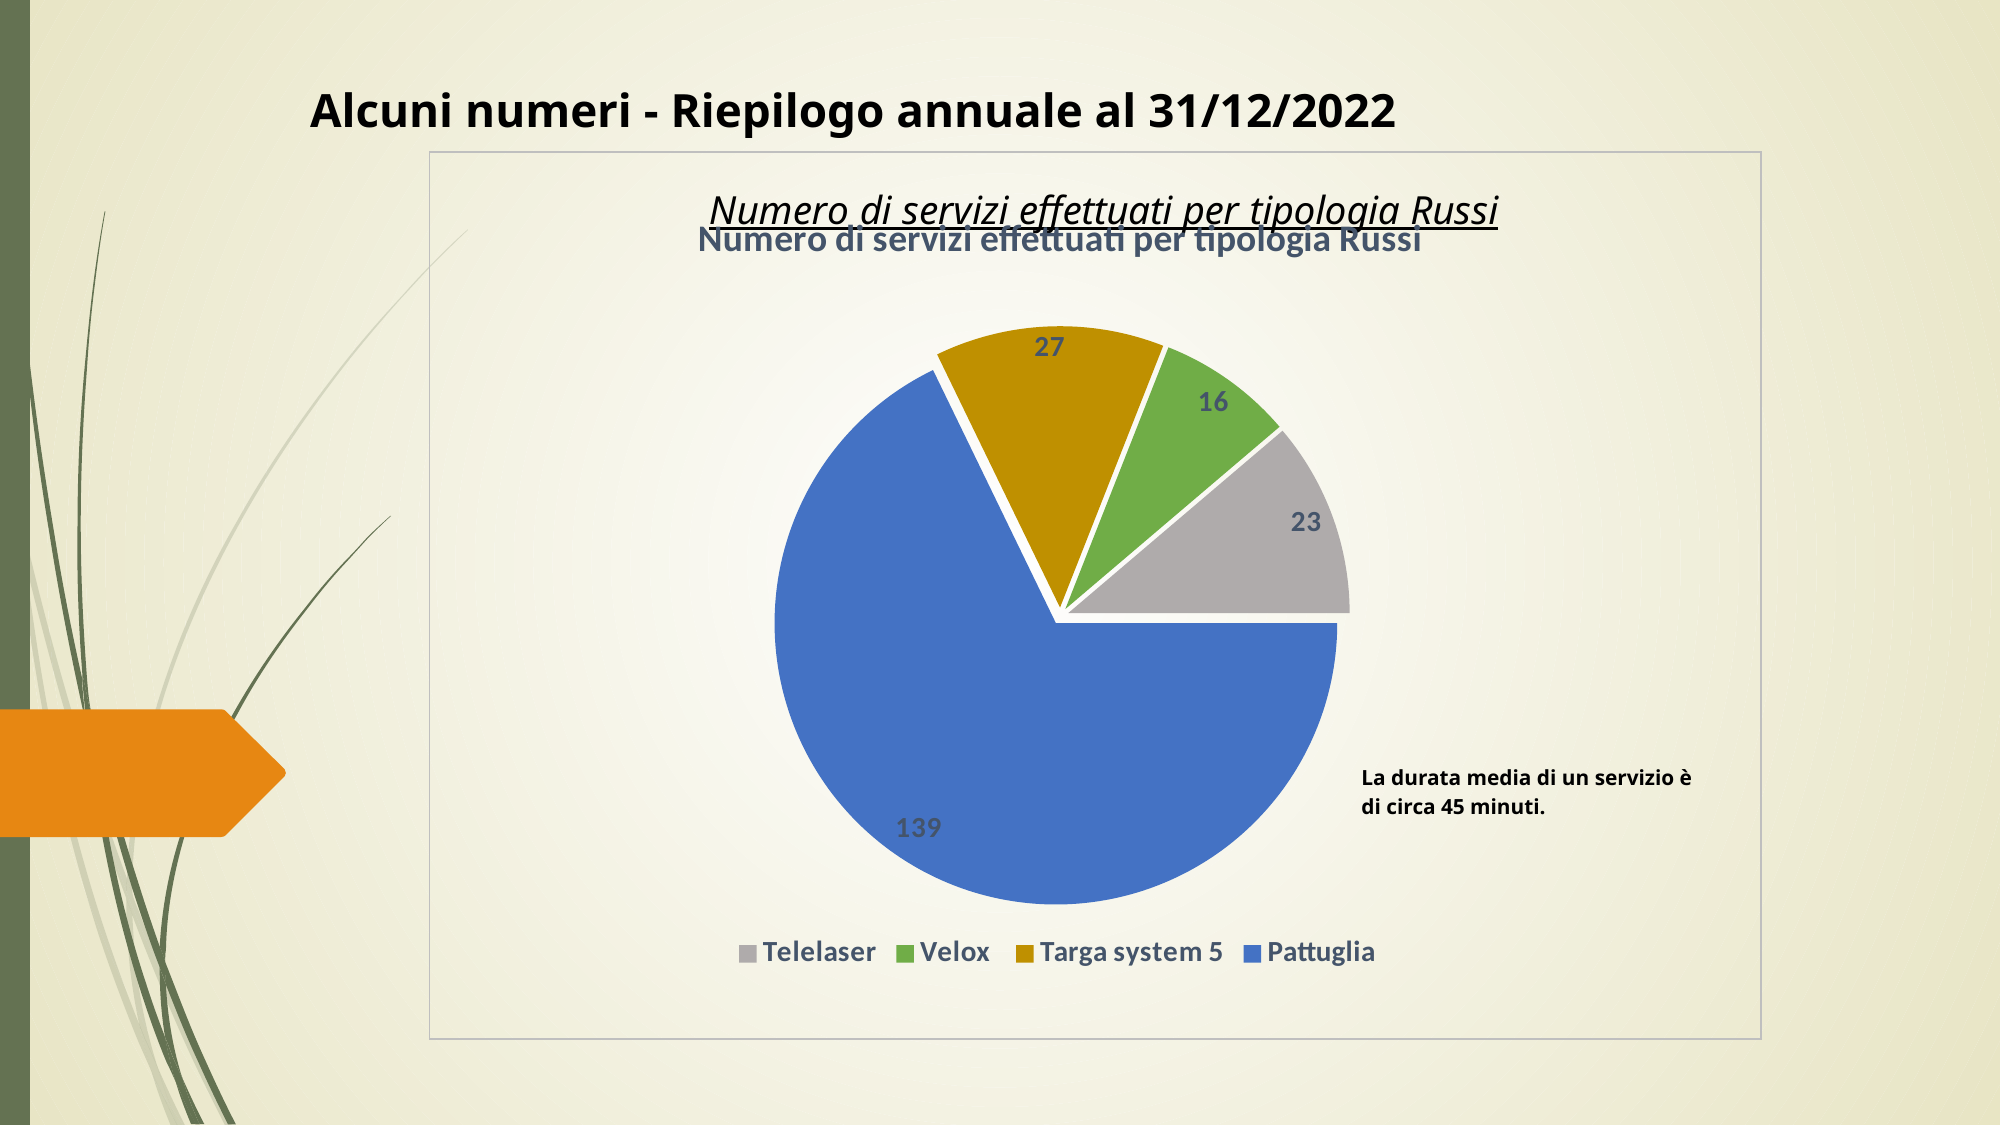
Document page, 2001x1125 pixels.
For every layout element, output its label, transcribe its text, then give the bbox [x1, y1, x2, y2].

text_box Alcuni numeri - Riepilogo annuale al 31/12/2022 [295, 71, 1902, 143]
chart [408, 150, 1763, 1041]
